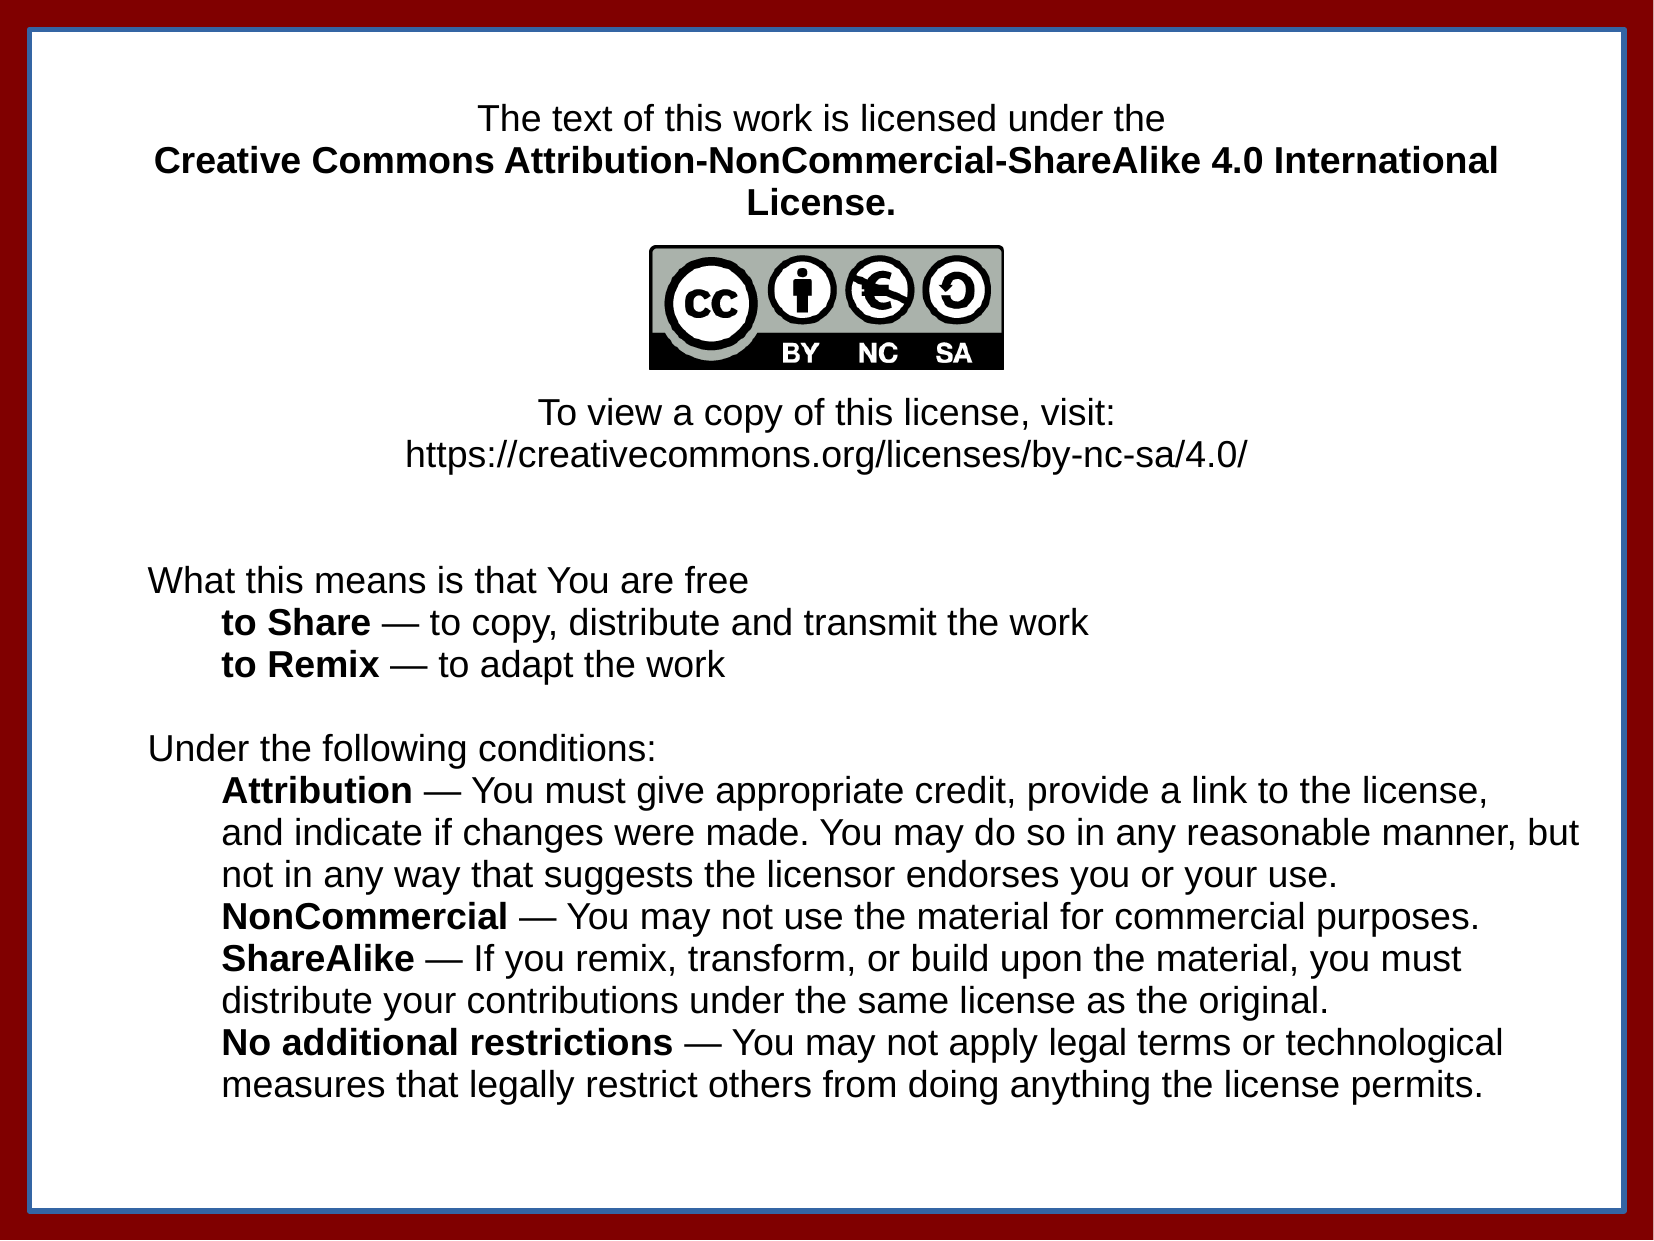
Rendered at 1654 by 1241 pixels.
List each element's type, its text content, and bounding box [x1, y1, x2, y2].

text_box The text of this work is licensed under the Creative Commons Attribution-NonCommercial-ShareAlike 4.0 International License. To view a copy of this license, visit: https://creativecommons.org/licenses/by-nc-sa/4.0/ What this means is that You are free to Share — to copy, distribute and transmit the work to Remix — to adapt the work Under the following conditions: Attribution — You must give appropriate credit, provide a link to the license, and indicate if changes were made. You may do so in any reasonable manner, but not in any way that suggests the licensor endorses you or your use. NonCommercial — You may not use the material for commercial purposes. ShareAlike — If you remix, transform, or build upon the material, you must distribute your contributions under the same license as the original. No additional restrictions — You may not apply legal terms or technological measures that legally restrict others from doing anything the license permits. [59, 90, 1595, 1162]
picture [649, 245, 1004, 370]
text_box [29, 29, 1625, 1211]
